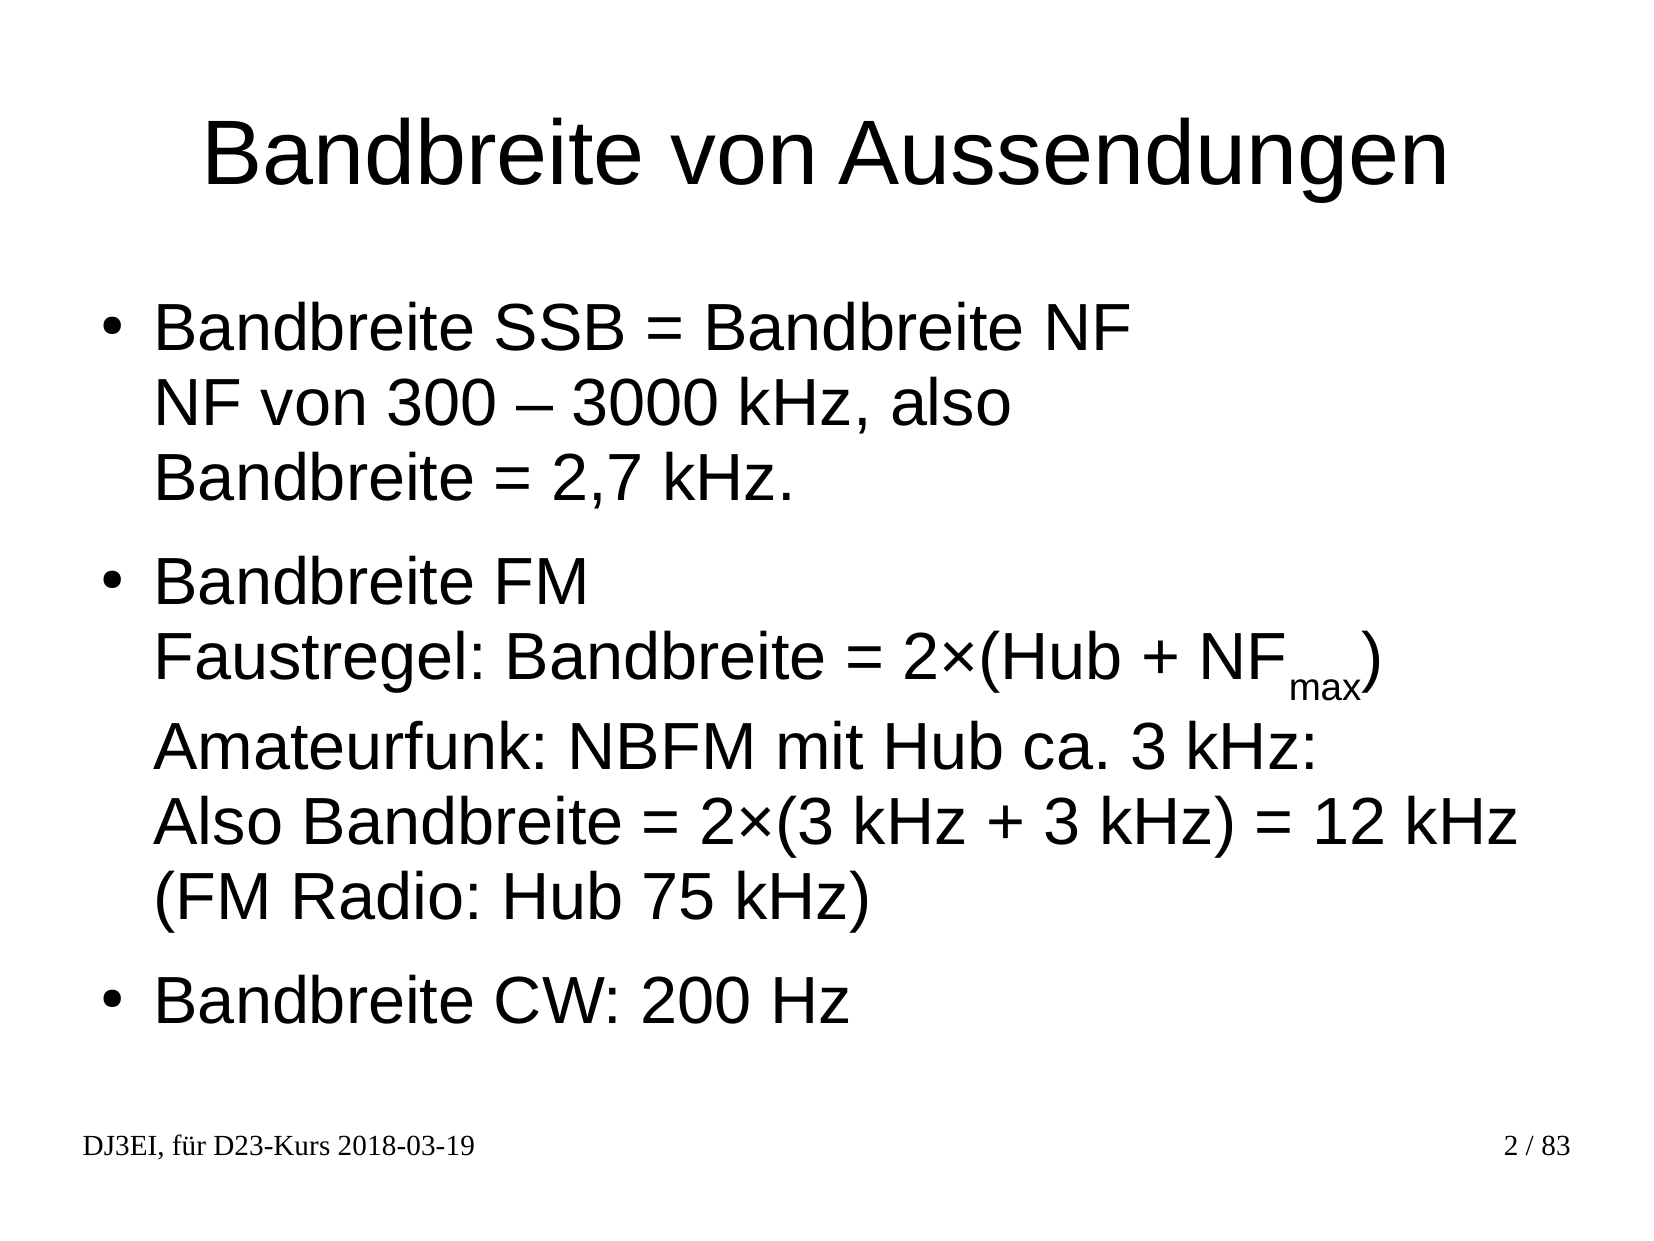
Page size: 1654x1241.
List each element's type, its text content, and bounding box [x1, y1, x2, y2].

list Bandbreite SSB = Bandbreite NF NF von 300 – 3000 kHz, also Bandbreite = 2,7 kHz. Bandbreite FM Faustregel: Bandbreite = 2×(Hub + NFmax) Amateurfunk: NBFM mit Hub ca. 3 kHz: Also Bandbreite = 2×(3 kHz + 3 kHz) = 12 kHz (FM Radio: Hub 75 kHz) Bandbreite CW: 200 Hz [82, 290, 1571, 1111]
title Bandbreite von Aussendungen [82, 49, 1571, 257]
